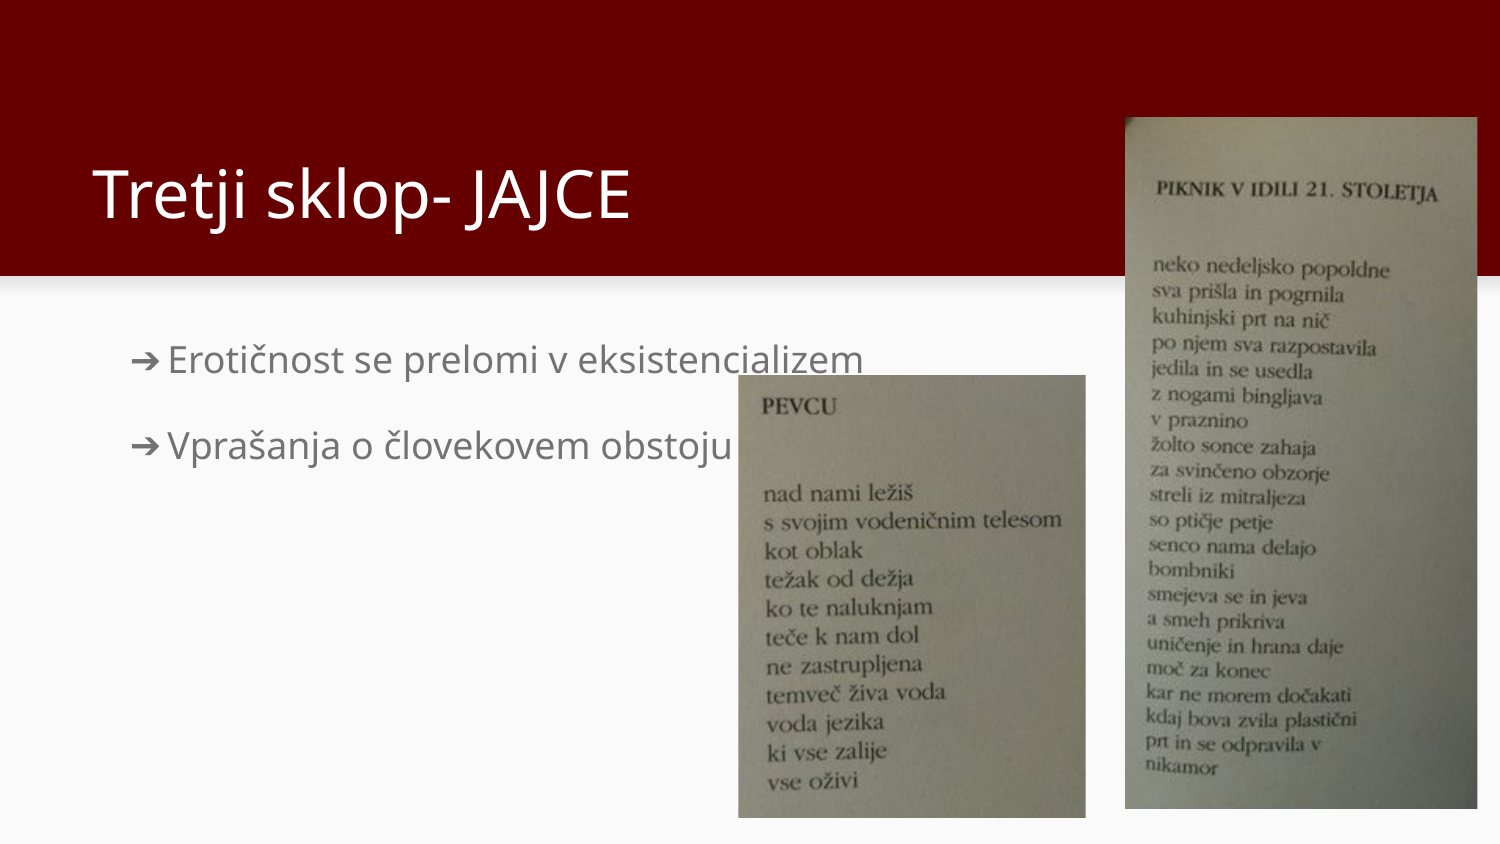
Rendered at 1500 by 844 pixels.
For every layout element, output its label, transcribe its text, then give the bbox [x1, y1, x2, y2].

picture [1125, 117, 1478, 809]
list Erotičnost se prelomi v eksistencializem Vprašanja o človekovem obstoju [77, 314, 1125, 760]
title Tretji sklop- JAJCE [77, 121, 1125, 248]
picture [738, 375, 1086, 818]
